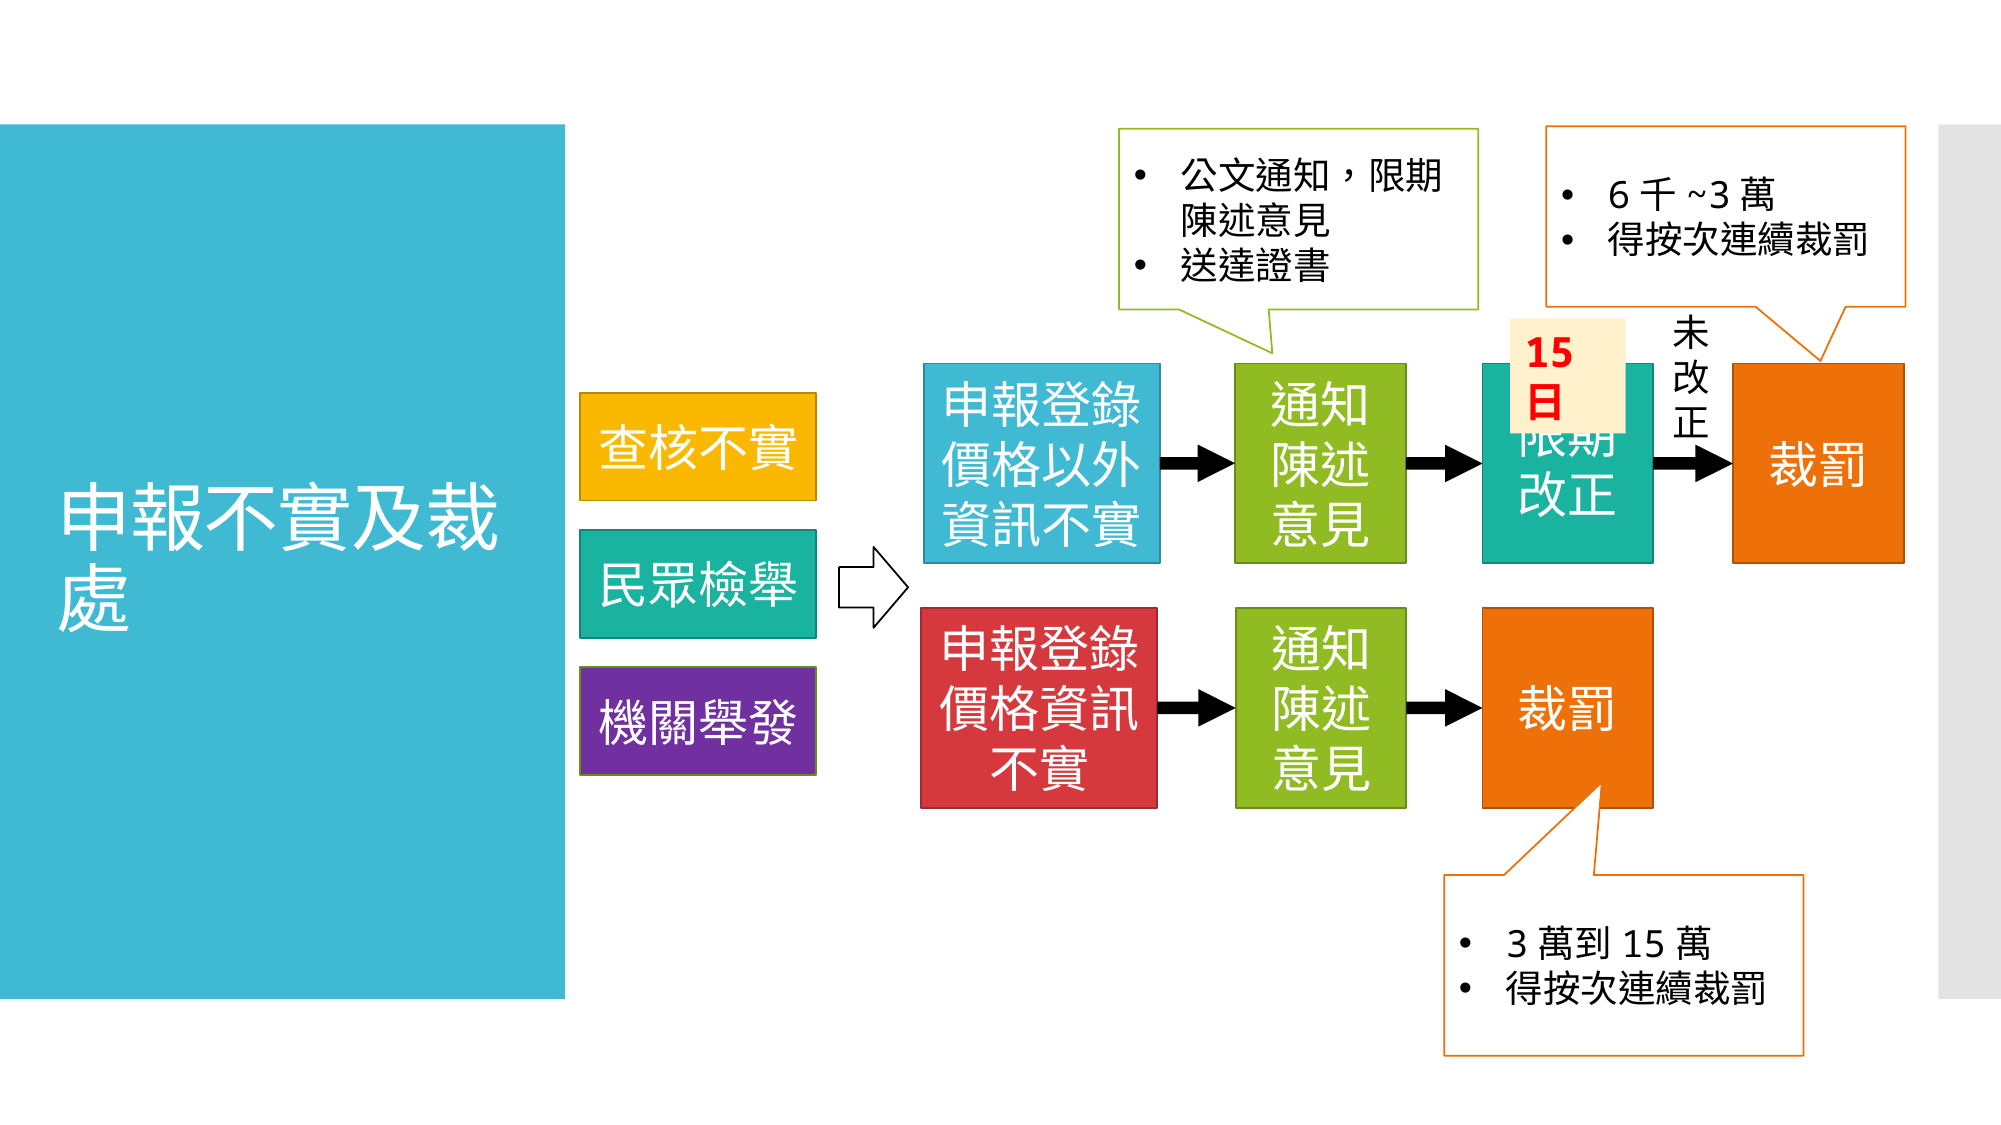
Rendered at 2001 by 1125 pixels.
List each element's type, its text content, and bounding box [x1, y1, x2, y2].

text_box 查核不實 [580, 392, 817, 501]
text_box [839, 546, 909, 628]
title 申報不實及裁處 [41, 184, 525, 940]
text_box 15日 [1510, 318, 1626, 434]
text_box 未改正 [1657, 307, 1726, 452]
text_box 通知陳述意見 [1235, 607, 1407, 808]
text_box 6千~3萬 得按次連續裁罰 [1546, 126, 1906, 361]
text_box 通知陳述意見 [1235, 363, 1406, 564]
text_box 限期改正 [1482, 363, 1654, 564]
text_box 申報登錄價格資訊不實 [921, 607, 1158, 808]
text_box 公文通知，限期陳述意見 送達證書 [1119, 128, 1479, 354]
text_box 裁罰 [1733, 363, 1904, 564]
text_box 裁罰 [1482, 607, 1654, 808]
text_box 民眾檢舉 [580, 529, 817, 638]
text_box 3萬到15萬 得按次連續裁罰 [1444, 782, 1804, 1056]
text_box 機關舉發 [580, 667, 817, 775]
text_box 申報登錄價格以外資訊不實 [923, 363, 1160, 564]
